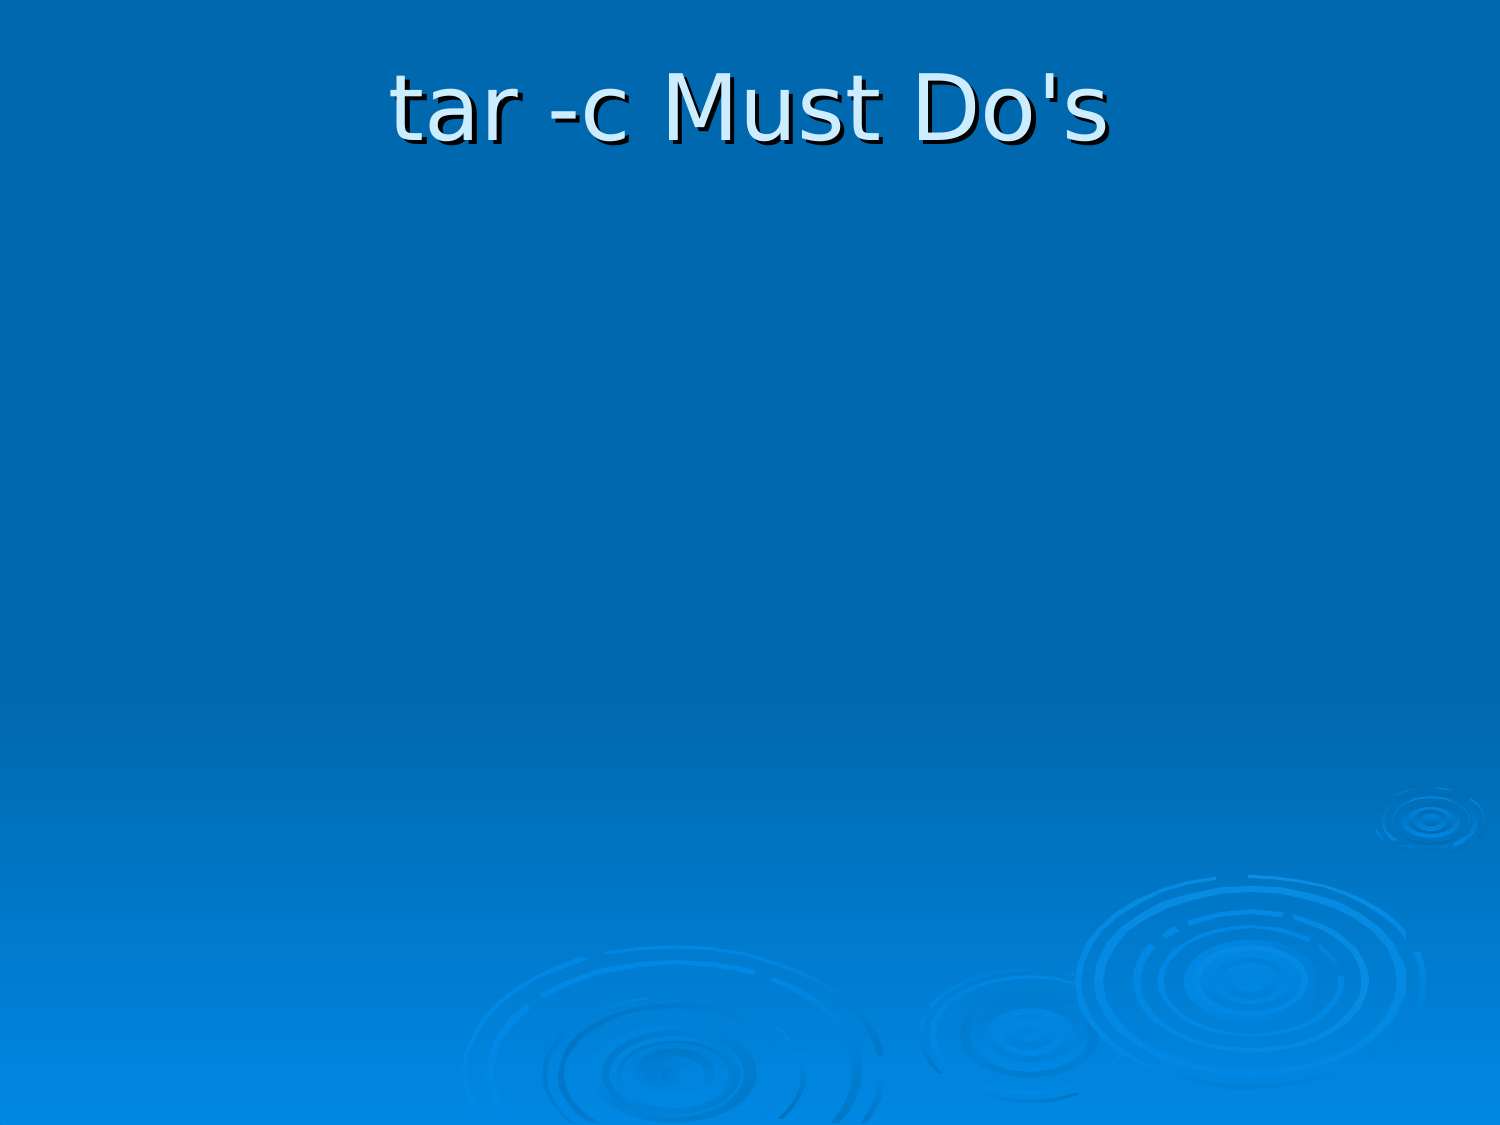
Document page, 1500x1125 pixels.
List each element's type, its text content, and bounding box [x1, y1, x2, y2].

title tar -c Must Do's [75, 45, 1426, 175]
